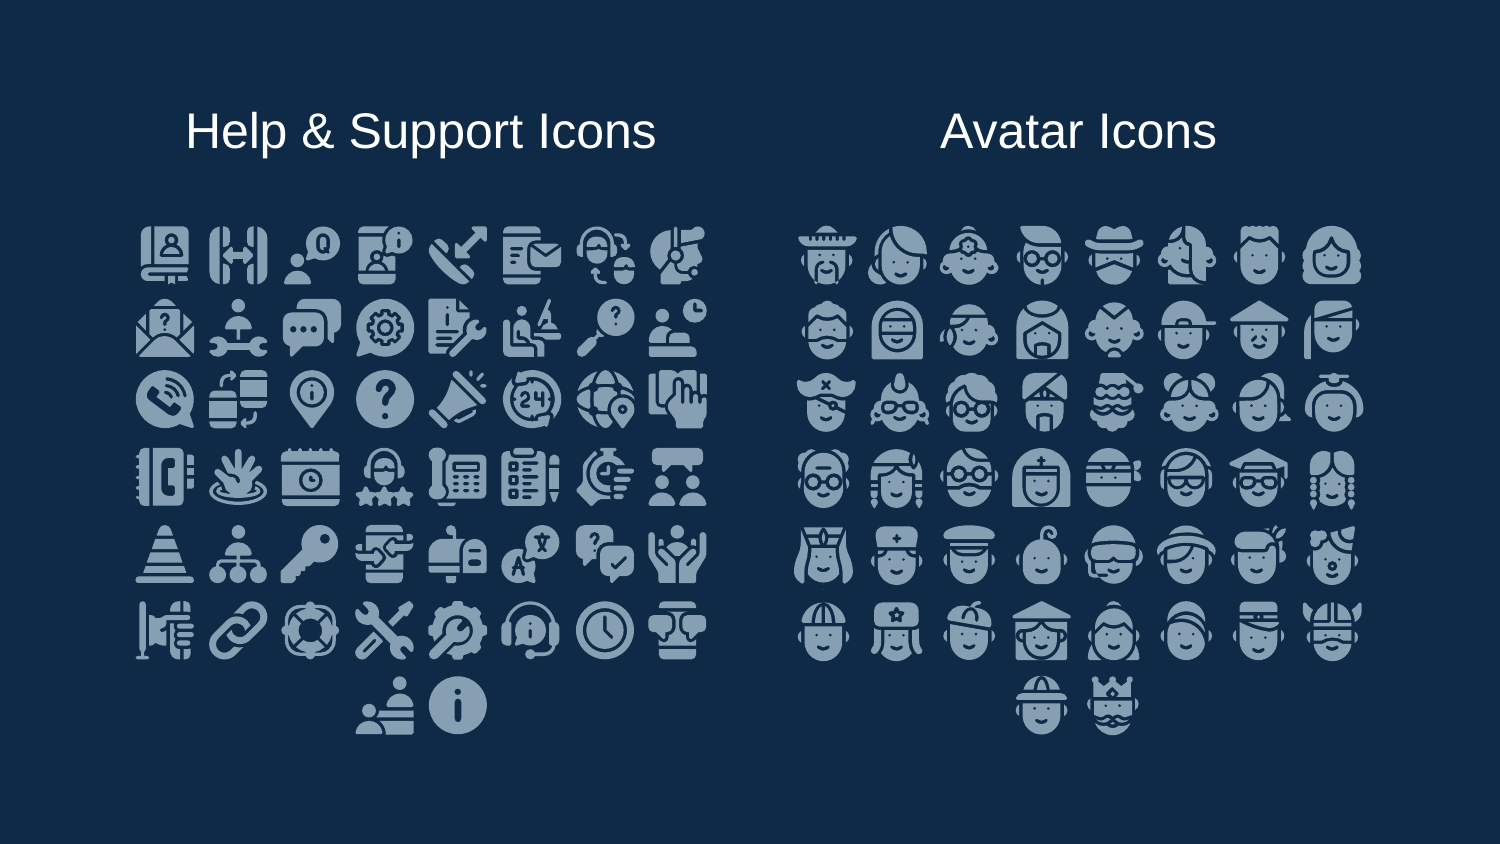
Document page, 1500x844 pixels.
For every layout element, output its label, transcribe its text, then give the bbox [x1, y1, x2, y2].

text_box [428, 618, 470, 660]
text_box [549, 454, 560, 465]
text_box [1318, 373, 1350, 384]
text_box [356, 298, 415, 357]
text_box [1025, 400, 1064, 430]
text_box [183, 313, 193, 331]
text_box [1087, 644, 1102, 661]
text_box [797, 630, 802, 643]
text_box [513, 319, 545, 357]
text_box [648, 325, 672, 343]
text_box [1351, 602, 1362, 623]
text_box [1102, 302, 1126, 316]
text_box [577, 406, 598, 427]
text_box [428, 525, 466, 563]
text_box [1304, 314, 1311, 360]
text_box [1239, 622, 1278, 661]
text_box [946, 328, 954, 346]
text_box [658, 601, 697, 609]
text_box [1313, 640, 1352, 662]
text_box [1087, 448, 1130, 462]
text_box [151, 538, 178, 550]
text_box [1163, 372, 1183, 392]
text_box [613, 269, 635, 285]
text_box [648, 532, 676, 583]
text_box [1347, 499, 1355, 510]
text_box [187, 478, 194, 489]
text_box [660, 261, 693, 285]
text_box [533, 243, 559, 254]
text_box [870, 490, 878, 509]
text_box [807, 548, 840, 583]
text_box [831, 449, 849, 473]
text_box [962, 239, 975, 254]
text_box [586, 236, 608, 248]
text_box [1167, 479, 1206, 507]
text_box [453, 409, 476, 424]
text_box [368, 263, 386, 271]
text_box [1160, 469, 1165, 490]
text_box [1016, 308, 1069, 360]
text_box [1302, 602, 1314, 623]
text_box [667, 380, 707, 429]
text_box [537, 298, 558, 330]
text_box [821, 532, 826, 544]
text_box [281, 601, 340, 660]
text_box [679, 532, 707, 584]
text_box [673, 226, 678, 248]
text_box [355, 550, 383, 565]
text_box [845, 477, 850, 490]
text_box [1318, 467, 1347, 507]
text_box [1313, 630, 1352, 641]
text_box [1046, 374, 1068, 400]
text_box [824, 602, 846, 623]
text_box [994, 404, 998, 417]
text_box [947, 475, 992, 486]
text_box [1309, 450, 1331, 498]
text_box [870, 628, 882, 654]
text_box [515, 370, 562, 420]
text_box [223, 246, 253, 264]
text_box [513, 380, 551, 418]
text_box [525, 525, 560, 560]
text_box [1160, 630, 1164, 642]
text_box [530, 246, 562, 268]
text_box [797, 477, 802, 489]
text_box [209, 421, 237, 429]
text_box [610, 397, 635, 429]
text_box [877, 550, 916, 586]
text_box [1084, 548, 1133, 584]
text_box [1086, 465, 1103, 470]
text_box [655, 475, 669, 490]
text_box Help & Support Icons [135, 83, 707, 163]
text_box [257, 226, 268, 285]
text_box [1187, 479, 1202, 487]
text_box [923, 257, 927, 270]
text_box [428, 243, 470, 285]
text_box [1168, 226, 1182, 240]
text_box [502, 378, 550, 429]
text_box [501, 601, 560, 660]
text_box [462, 538, 487, 574]
text_box [1170, 479, 1185, 487]
text_box [289, 370, 335, 429]
text_box [231, 525, 246, 539]
text_box [149, 615, 191, 646]
text_box [1167, 546, 1205, 585]
text_box [219, 370, 236, 388]
text_box [597, 298, 635, 337]
text_box [1091, 525, 1136, 544]
text_box [670, 525, 685, 539]
text_box [867, 264, 887, 285]
text_box [428, 298, 470, 354]
text_box [1095, 226, 1133, 240]
text_box [575, 601, 634, 660]
text_box [176, 640, 191, 646]
text_box [1280, 401, 1285, 414]
text_box [874, 602, 919, 627]
text_box [143, 566, 187, 573]
text_box [501, 548, 536, 584]
text_box [1248, 622, 1279, 629]
text_box [912, 628, 923, 655]
text_box [650, 230, 671, 270]
text_box [870, 555, 875, 568]
text_box [290, 226, 341, 268]
text_box [1341, 526, 1356, 540]
text_box [1337, 603, 1352, 620]
text_box [1306, 631, 1311, 644]
text_box [658, 538, 664, 547]
text_box [1208, 630, 1213, 642]
text_box [825, 606, 832, 623]
text_box [798, 236, 857, 247]
text_box [1114, 407, 1129, 413]
text_box [1157, 329, 1162, 342]
text_box [1064, 251, 1069, 263]
text_box [156, 525, 174, 536]
text_box [800, 254, 805, 267]
text_box [915, 490, 923, 509]
text_box [476, 372, 484, 381]
text_box [991, 630, 996, 642]
text_box [355, 631, 384, 660]
text_box [280, 447, 340, 462]
text_box [146, 552, 183, 563]
text_box [613, 493, 624, 500]
text_box [875, 526, 918, 548]
text_box [690, 538, 697, 546]
text_box [1275, 528, 1286, 539]
text_box [1313, 540, 1351, 586]
text_box [994, 469, 999, 482]
text_box [373, 253, 381, 261]
text_box [459, 264, 475, 280]
text_box [428, 601, 488, 660]
text_box [1330, 530, 1353, 551]
text_box [919, 555, 923, 567]
text_box [179, 325, 195, 354]
text_box [1239, 615, 1254, 619]
text_box [135, 447, 150, 506]
text_box [803, 527, 844, 535]
text_box [209, 226, 220, 285]
text_box [575, 525, 614, 566]
text_box [428, 447, 446, 500]
text_box [280, 525, 339, 584]
text_box [135, 370, 194, 429]
text_box [1161, 448, 1211, 467]
text_box [943, 525, 995, 540]
text_box [178, 276, 189, 281]
text_box Avatar Icons [793, 83, 1365, 163]
text_box [296, 298, 342, 343]
text_box [871, 300, 923, 360]
text_box [187, 468, 194, 475]
text_box [136, 325, 151, 354]
text_box [428, 565, 460, 573]
text_box [1167, 545, 1191, 560]
text_box [950, 317, 967, 325]
text_box [1315, 393, 1354, 432]
text_box [1167, 458, 1205, 478]
text_box [1239, 379, 1267, 398]
text_box [428, 676, 487, 735]
text_box [374, 458, 395, 469]
text_box [943, 553, 947, 566]
text_box [950, 549, 988, 585]
text_box [576, 226, 631, 258]
text_box [955, 549, 984, 554]
text_box [1104, 465, 1113, 470]
text_box [209, 616, 251, 660]
text_box [946, 449, 992, 473]
text_box [549, 468, 559, 489]
text_box [1039, 416, 1050, 432]
text_box [826, 537, 839, 545]
text_box [365, 572, 403, 584]
text_box [613, 476, 631, 482]
text_box [282, 312, 324, 357]
text_box [1230, 300, 1289, 322]
text_box [1025, 624, 1057, 657]
text_box [1125, 644, 1140, 661]
text_box [1310, 530, 1328, 548]
text_box [577, 371, 598, 392]
text_box [952, 388, 991, 432]
text_box [434, 238, 449, 254]
text_box [1087, 630, 1092, 642]
text_box [808, 537, 821, 545]
text_box [658, 611, 697, 646]
text_box [679, 492, 707, 506]
text_box [595, 370, 616, 385]
text_box [648, 492, 676, 506]
text_box [281, 464, 340, 496]
text_box [815, 606, 822, 623]
text_box [1196, 372, 1216, 392]
text_box [807, 249, 846, 285]
text_box [1314, 321, 1353, 353]
text_box [1020, 225, 1062, 244]
text_box [586, 249, 608, 264]
text_box [939, 470, 944, 482]
text_box [691, 268, 698, 276]
text_box [949, 232, 988, 251]
text_box [1240, 225, 1279, 244]
text_box [1016, 693, 1067, 700]
text_box [1185, 225, 1217, 281]
text_box [385, 226, 413, 254]
text_box [386, 693, 414, 708]
text_box [700, 373, 707, 395]
text_box [1281, 325, 1286, 338]
text_box [1096, 717, 1111, 723]
text_box [209, 542, 267, 584]
text_box [1327, 310, 1353, 318]
text_box [1089, 409, 1135, 432]
text_box [1157, 237, 1190, 275]
text_box [1012, 448, 1071, 507]
text_box [1106, 601, 1122, 607]
text_box [1093, 700, 1133, 718]
text_box [801, 325, 805, 338]
text_box [154, 226, 189, 265]
text_box [240, 400, 268, 408]
text_box [1174, 615, 1206, 633]
text_box [956, 403, 967, 415]
text_box [682, 615, 707, 639]
text_box [1015, 621, 1068, 661]
text_box [1234, 531, 1276, 549]
text_box [793, 529, 808, 584]
text_box [950, 624, 988, 660]
text_box [947, 601, 992, 628]
text_box [655, 308, 670, 323]
text_box [894, 372, 906, 391]
text_box [974, 468, 985, 480]
text_box [1208, 553, 1213, 566]
text_box [516, 305, 527, 317]
text_box [428, 409, 448, 429]
text_box [240, 411, 257, 429]
text_box [669, 332, 690, 343]
text_box [1230, 553, 1235, 566]
text_box [135, 601, 150, 660]
text_box [1015, 553, 1020, 566]
text_box [247, 263, 254, 285]
text_box [877, 550, 885, 555]
text_box [459, 300, 469, 310]
text_box [503, 236, 541, 275]
text_box [1156, 535, 1216, 556]
text_box [231, 298, 246, 313]
text_box [960, 225, 977, 231]
text_box [1354, 554, 1359, 567]
text_box [898, 461, 923, 480]
text_box [677, 243, 703, 271]
text_box [1310, 499, 1318, 510]
text_box [381, 255, 396, 271]
text_box [503, 277, 541, 285]
text_box [881, 469, 912, 508]
text_box [1160, 392, 1219, 432]
text_box [685, 475, 700, 490]
text_box [1091, 676, 1133, 697]
text_box [600, 545, 634, 584]
text_box [358, 226, 389, 234]
text_box [209, 390, 237, 398]
text_box [437, 502, 456, 507]
text_box [1093, 396, 1132, 407]
text_box [849, 325, 854, 338]
text_box [1022, 372, 1058, 400]
text_box [620, 389, 635, 400]
text_box [406, 533, 414, 541]
text_box [355, 544, 363, 551]
text_box [613, 257, 635, 268]
text_box [1012, 601, 1071, 619]
text_box [1022, 525, 1061, 585]
text_box [912, 453, 916, 466]
text_box [1233, 325, 1238, 338]
text_box [454, 226, 487, 259]
text_box [658, 370, 697, 405]
text_box [589, 447, 625, 493]
text_box [599, 464, 611, 476]
text_box [945, 372, 998, 403]
text_box [1168, 455, 1194, 469]
text_box [576, 389, 591, 409]
text_box [209, 336, 268, 357]
text_box [1243, 465, 1273, 470]
text_box [1086, 472, 1131, 483]
text_box [595, 413, 613, 429]
text_box [176, 623, 194, 629]
text_box [224, 315, 252, 340]
text_box [1096, 264, 1133, 285]
text_box [801, 602, 823, 623]
text_box [815, 225, 838, 233]
text_box [1333, 450, 1355, 498]
text_box [1086, 486, 1131, 507]
text_box [1033, 391, 1041, 397]
text_box [222, 226, 230, 247]
text_box [1313, 603, 1328, 620]
text_box [226, 601, 268, 645]
text_box [168, 275, 176, 285]
text_box [358, 236, 384, 271]
text_box [1167, 601, 1206, 622]
text_box [1063, 553, 1068, 566]
text_box [808, 338, 847, 360]
text_box [503, 319, 534, 357]
text_box [1229, 448, 1288, 489]
text_box [209, 401, 237, 418]
text_box [1240, 324, 1279, 360]
text_box [1206, 329, 1210, 341]
text_box [1239, 601, 1278, 612]
text_box [1095, 252, 1134, 268]
text_box [1243, 479, 1254, 487]
text_box [1136, 254, 1141, 267]
text_box [356, 370, 415, 429]
text_box [1302, 225, 1362, 285]
text_box [135, 576, 194, 583]
text_box [839, 529, 853, 584]
text_box [670, 250, 681, 261]
text_box [449, 319, 487, 358]
text_box [1239, 472, 1278, 482]
text_box [283, 270, 312, 285]
text_box [1096, 407, 1111, 413]
text_box [355, 720, 383, 735]
text_box [1355, 318, 1360, 331]
text_box [939, 251, 999, 285]
text_box [880, 630, 912, 662]
text_box [658, 649, 697, 660]
text_box [183, 648, 191, 660]
text_box [152, 447, 184, 506]
text_box [281, 499, 340, 507]
text_box [796, 372, 856, 398]
text_box [892, 225, 927, 255]
text_box [176, 632, 194, 638]
text_box [1022, 703, 1061, 735]
text_box [1239, 482, 1278, 507]
text_box [819, 397, 846, 410]
text_box [943, 630, 947, 642]
text_box [875, 258, 879, 271]
text_box [1278, 413, 1292, 422]
text_box [1136, 629, 1140, 642]
text_box [808, 318, 847, 339]
text_box [881, 236, 920, 285]
text_box [503, 226, 541, 234]
text_box [362, 703, 376, 718]
text_box [365, 524, 403, 533]
text_box [1037, 679, 1047, 690]
text_box [648, 373, 668, 415]
text_box [1161, 300, 1217, 325]
text_box [874, 228, 890, 257]
text_box [1084, 308, 1144, 353]
text_box [1272, 525, 1278, 534]
text_box [365, 535, 404, 570]
text_box [137, 313, 146, 331]
text_box [648, 346, 697, 357]
text_box [804, 626, 843, 662]
text_box [452, 370, 487, 405]
text_box [1191, 380, 1209, 397]
text_box [1160, 553, 1164, 566]
text_box [515, 615, 546, 646]
text_box [964, 448, 989, 459]
text_box [1313, 602, 1352, 627]
text_box [1114, 465, 1131, 470]
text_box [976, 403, 987, 415]
text_box [648, 615, 673, 639]
text_box [445, 454, 487, 499]
text_box [1232, 476, 1237, 489]
text_box [870, 382, 930, 432]
text_box [1263, 479, 1274, 487]
text_box [240, 380, 267, 397]
text_box [149, 309, 181, 338]
text_box [140, 226, 152, 267]
text_box [363, 447, 405, 479]
text_box [991, 553, 996, 566]
text_box [170, 601, 181, 612]
text_box [1306, 555, 1311, 567]
text_box [240, 370, 268, 377]
text_box [1164, 328, 1203, 360]
text_box [1095, 386, 1130, 397]
text_box [1168, 269, 1204, 285]
text_box [138, 336, 191, 357]
text_box [947, 486, 992, 507]
text_box [140, 267, 189, 281]
text_box [187, 454, 194, 465]
text_box [1233, 251, 1238, 263]
text_box [392, 676, 407, 690]
text_box [1026, 300, 1058, 315]
text_box [1263, 615, 1278, 619]
text_box [1232, 630, 1237, 642]
text_box [617, 468, 635, 474]
text_box [576, 451, 611, 507]
text_box [436, 379, 478, 421]
text_box [247, 226, 254, 247]
text_box [1094, 625, 1133, 661]
text_box [953, 468, 965, 480]
text_box [209, 448, 268, 505]
text_box [1167, 622, 1205, 661]
text_box [1208, 469, 1213, 490]
text_box [593, 387, 618, 412]
text_box [1135, 548, 1143, 567]
text_box [1023, 675, 1060, 690]
text_box [613, 485, 627, 491]
text_box [873, 449, 911, 463]
text_box [1170, 380, 1189, 397]
text_box [797, 449, 816, 473]
text_box [1314, 300, 1353, 318]
text_box [1239, 383, 1278, 432]
text_box [1016, 251, 1021, 263]
text_box [1098, 373, 1144, 394]
text_box [1168, 525, 1204, 536]
text_box [845, 630, 850, 643]
text_box [358, 273, 396, 285]
text_box [445, 576, 457, 584]
text_box [1240, 239, 1279, 285]
text_box [1114, 717, 1130, 723]
text_box [1084, 239, 1144, 251]
text_box [376, 710, 414, 718]
text_box [666, 542, 688, 556]
text_box [1088, 254, 1092, 267]
text_box [549, 492, 559, 503]
text_box [1232, 401, 1236, 414]
text_box [1107, 350, 1121, 358]
text_box [1095, 723, 1131, 736]
text_box [1091, 544, 1136, 560]
text_box [939, 329, 946, 342]
text_box [1178, 321, 1189, 325]
text_box [682, 298, 707, 323]
text_box [651, 447, 704, 472]
text_box [222, 263, 230, 285]
text_box [379, 720, 414, 735]
text_box [849, 254, 853, 267]
text_box [355, 601, 414, 660]
text_box [1304, 381, 1364, 418]
text_box [386, 540, 414, 555]
text_box [1135, 698, 1139, 710]
text_box [355, 470, 414, 506]
text_box [1133, 460, 1142, 482]
text_box [183, 601, 191, 613]
text_box [1354, 631, 1359, 644]
text_box [945, 405, 950, 417]
text_box [1023, 242, 1062, 285]
text_box [576, 329, 605, 357]
text_box [388, 601, 414, 627]
text_box [681, 226, 705, 244]
text_box [1237, 545, 1276, 584]
text_box [808, 300, 847, 323]
text_box [1015, 704, 1020, 717]
text_box [1260, 372, 1285, 400]
text_box [501, 451, 546, 506]
text_box [870, 466, 895, 481]
text_box [1087, 698, 1091, 711]
text_box [1064, 704, 1068, 717]
text_box [953, 317, 999, 356]
text_box [1095, 608, 1133, 631]
text_box [513, 447, 534, 455]
text_box [153, 298, 176, 306]
text_box [533, 333, 562, 340]
text_box [1281, 251, 1286, 263]
text_box [590, 267, 608, 285]
text_box [807, 399, 845, 432]
text_box [952, 304, 986, 315]
text_box [613, 371, 634, 392]
text_box [170, 623, 181, 660]
text_box [1281, 630, 1285, 642]
text_box [803, 452, 844, 509]
text_box [1278, 540, 1287, 563]
